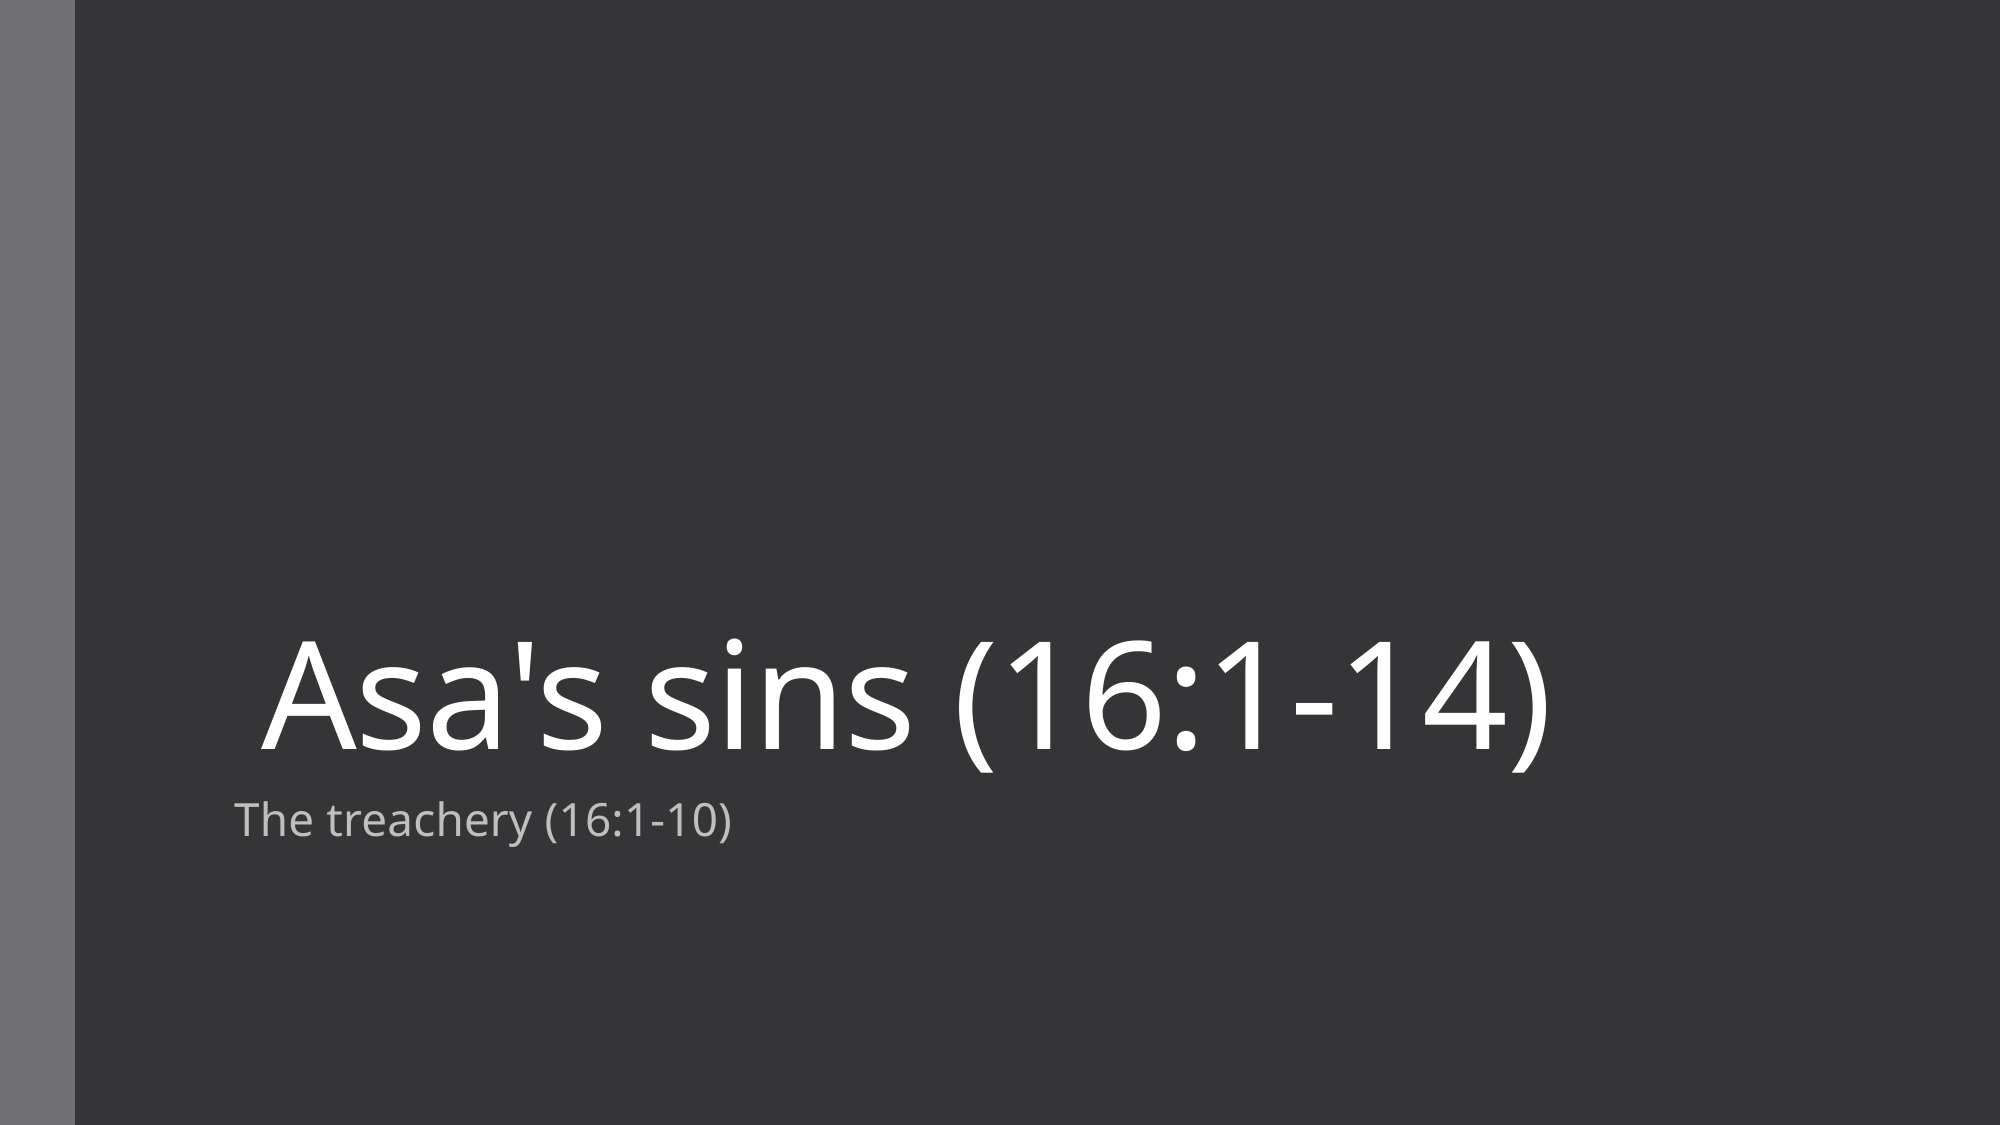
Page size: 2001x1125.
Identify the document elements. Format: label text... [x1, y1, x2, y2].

title Asa's sins (16:1-14) [206, 124, 1752, 787]
subtitle The treachery (16:1-10) [206, 787, 1752, 1066]
